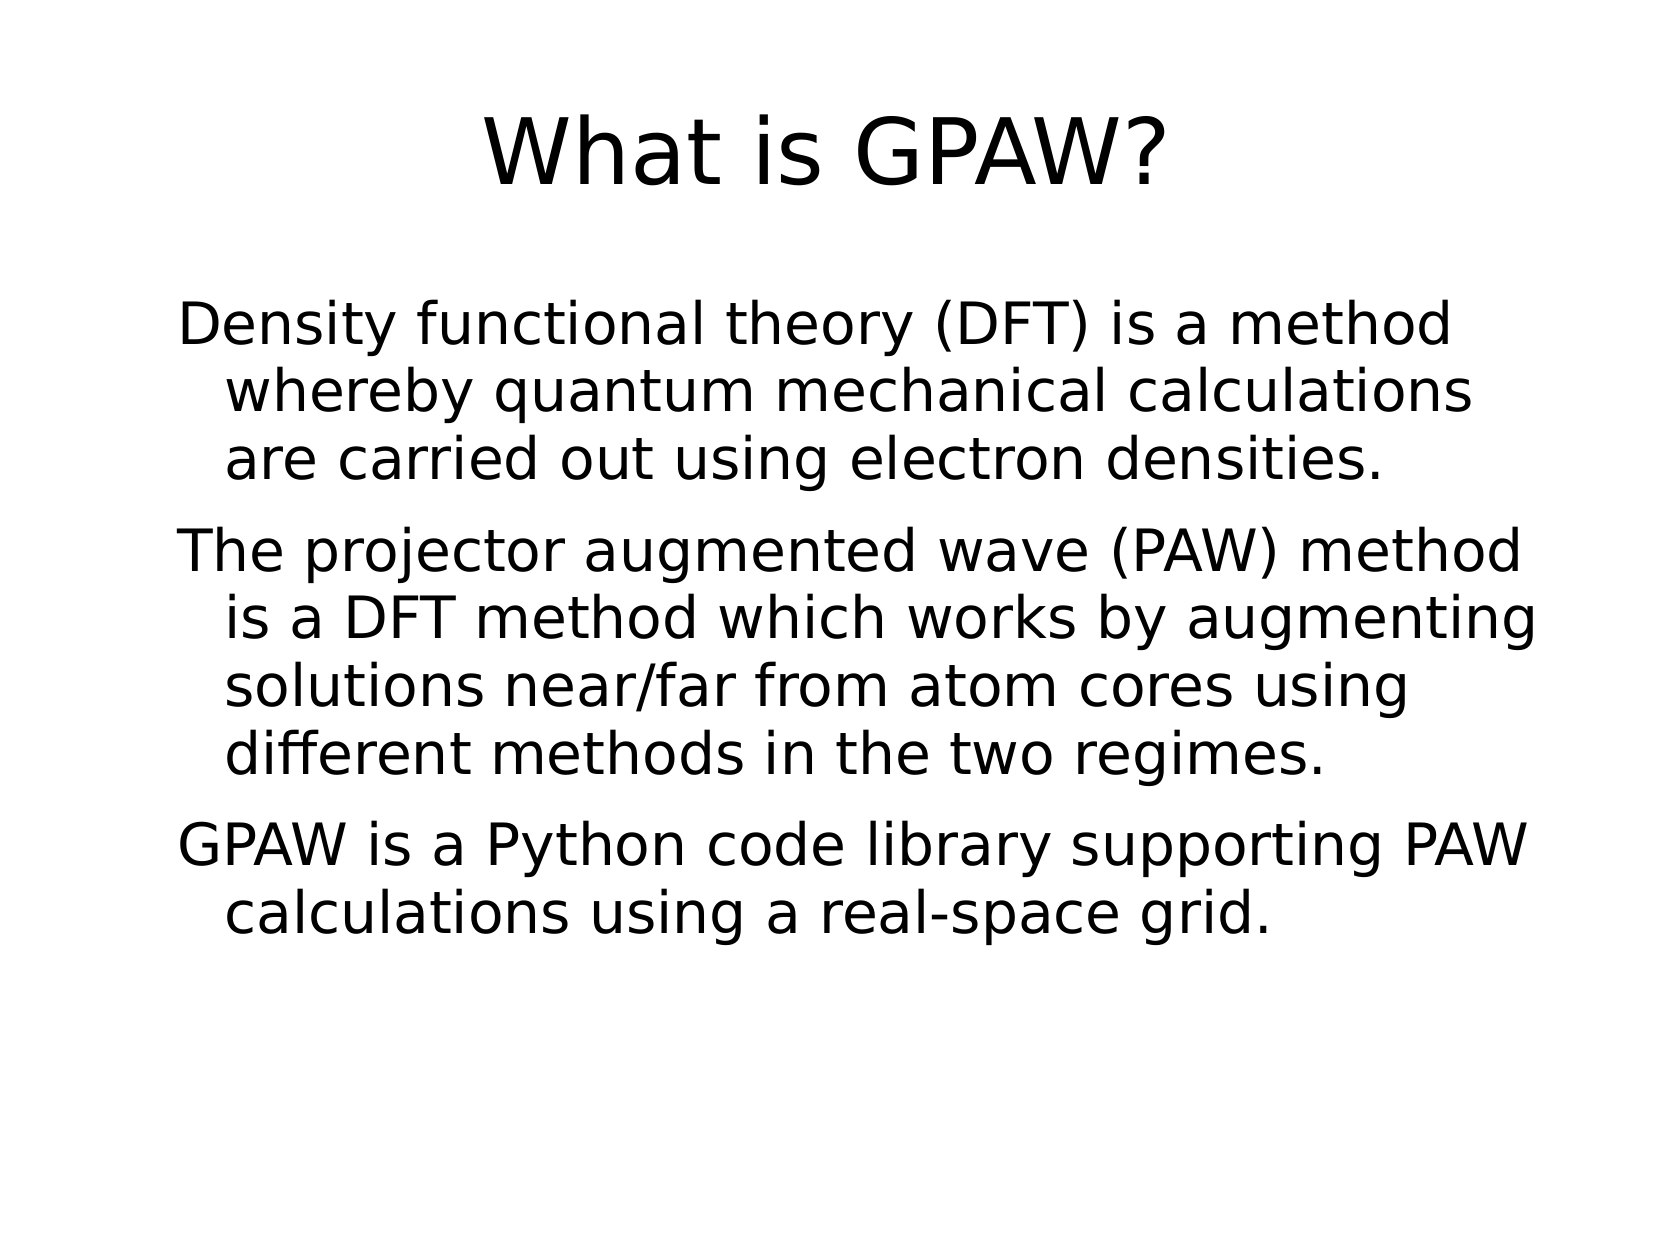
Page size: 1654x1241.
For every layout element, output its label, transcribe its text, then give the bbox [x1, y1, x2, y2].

title What is GPAW? [82, 49, 1571, 257]
list Density functional theory (DFT) is a method whereby quantum mechanical calculations are carried out using electron densities. The projector augmented wave (PAW) method is a DFT method which works by augmenting solutions near/far from atom cores using different methods in the two regimes. GPAW is a Python code library supporting PAW calculations using a real-space grid. [82, 290, 1571, 1109]
